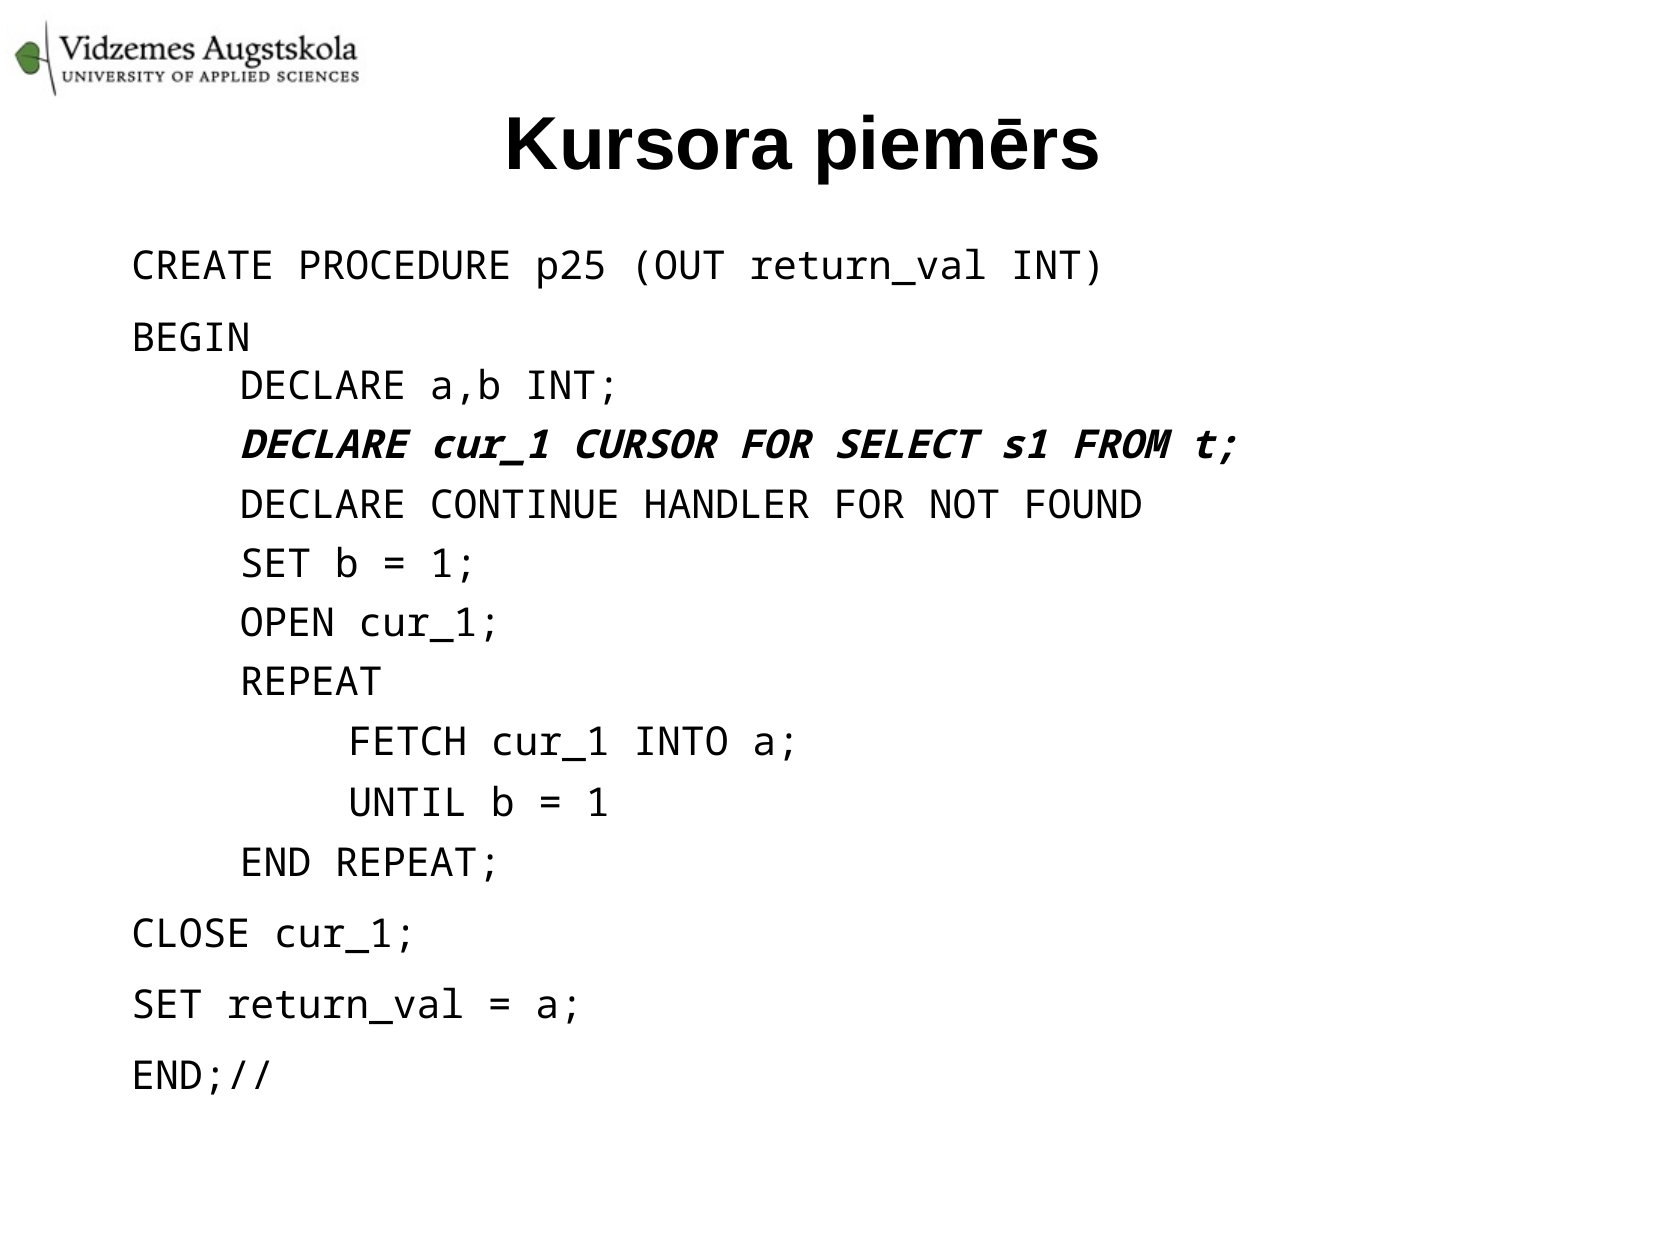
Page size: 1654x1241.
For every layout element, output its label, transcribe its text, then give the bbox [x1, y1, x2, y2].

list CREATE PROCEDURE p25 (OUT return_val INT) BEGIN DECLARE a,b INT; DECLARE cur_1 CURSOR FOR SELECT s1 FROM t; DECLARE CONTINUE HANDLER FOR NOT FOUND SET b = 1; OPEN cur_1; REPEAT FETCH cur_1 INTO a; UNTIL b = 1 END REPEAT; CLOSE cur_1; SET return_val = a; END;// [82, 236, 1569, 1107]
title Kursora piemērs [94, 103, 1512, 188]
picture [5, 2, 368, 113]
